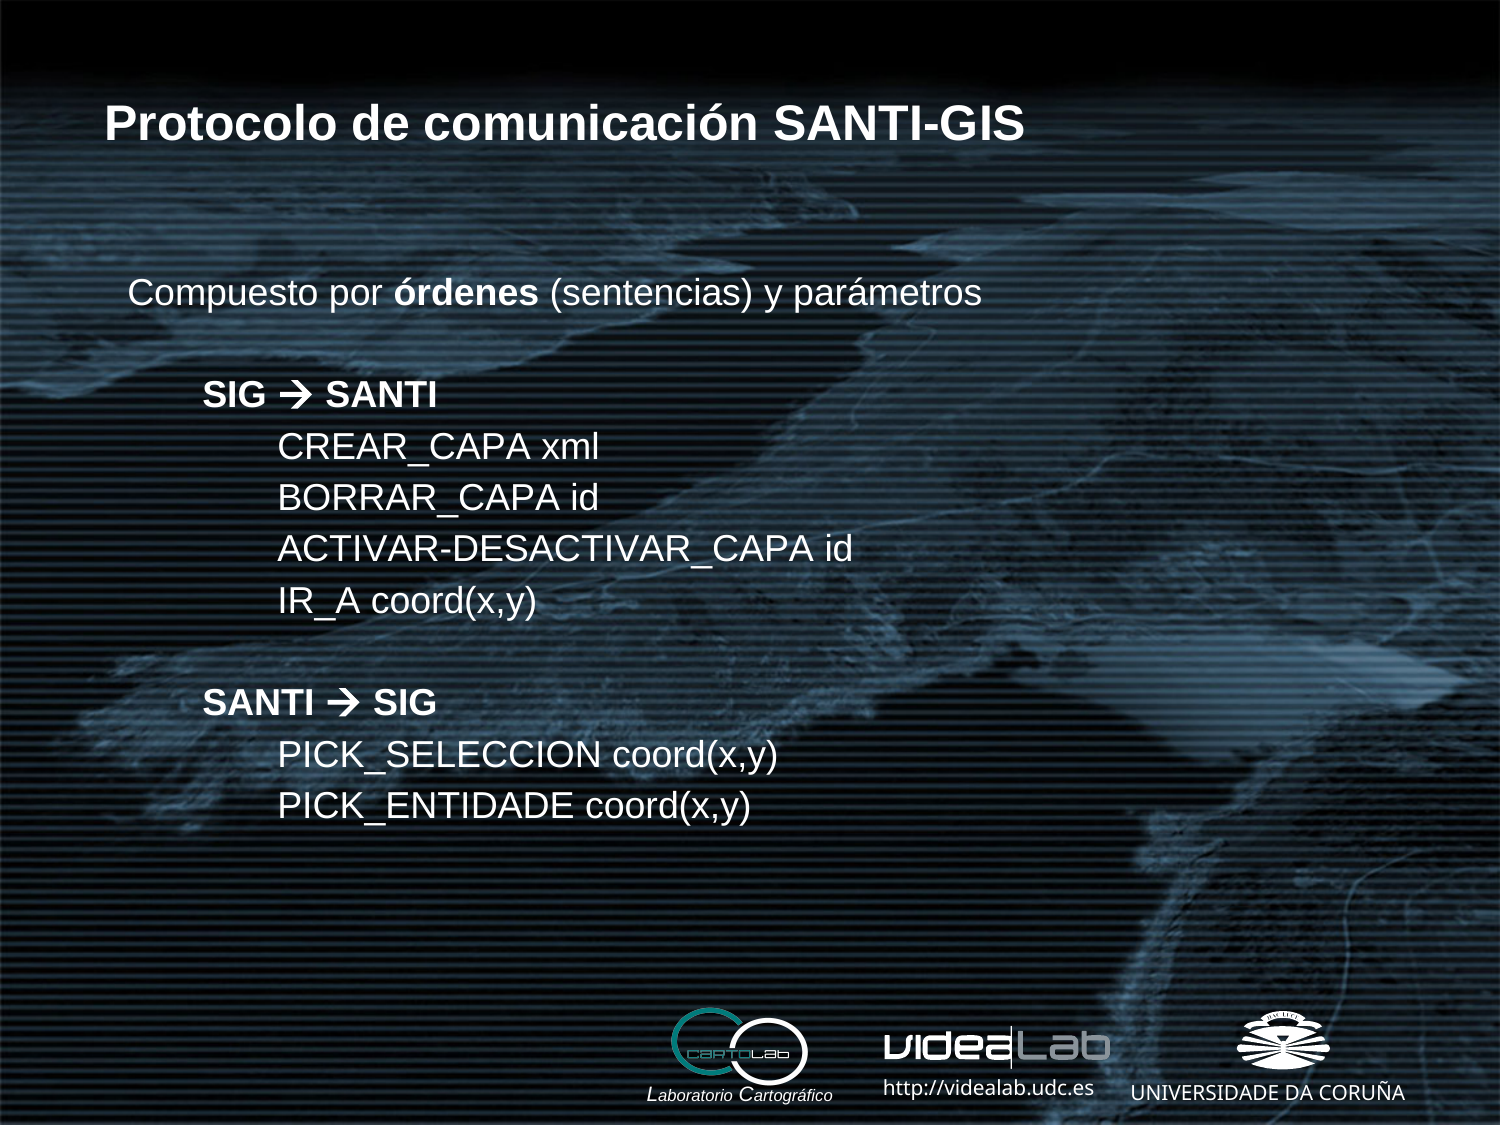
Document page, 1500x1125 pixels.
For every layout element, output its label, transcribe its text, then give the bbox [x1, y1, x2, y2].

text_box Protocolo de comunicación SANTI-GIS [104, 95, 1093, 153]
picture [0, 0, 1500, 1125]
list Compuesto por órdenes (sentencias) y parámetros SIG  SANTI CREAR_CAPA xml BORRAR_CAPA id ACTIVAR-DESACTIVAR_CAPA id IR_A coord(x,y) SANTI  SIG PICK_SELECCION coord(x,y) PICK_ENTIDADE coord(x,y) [112, 160, 1388, 1001]
